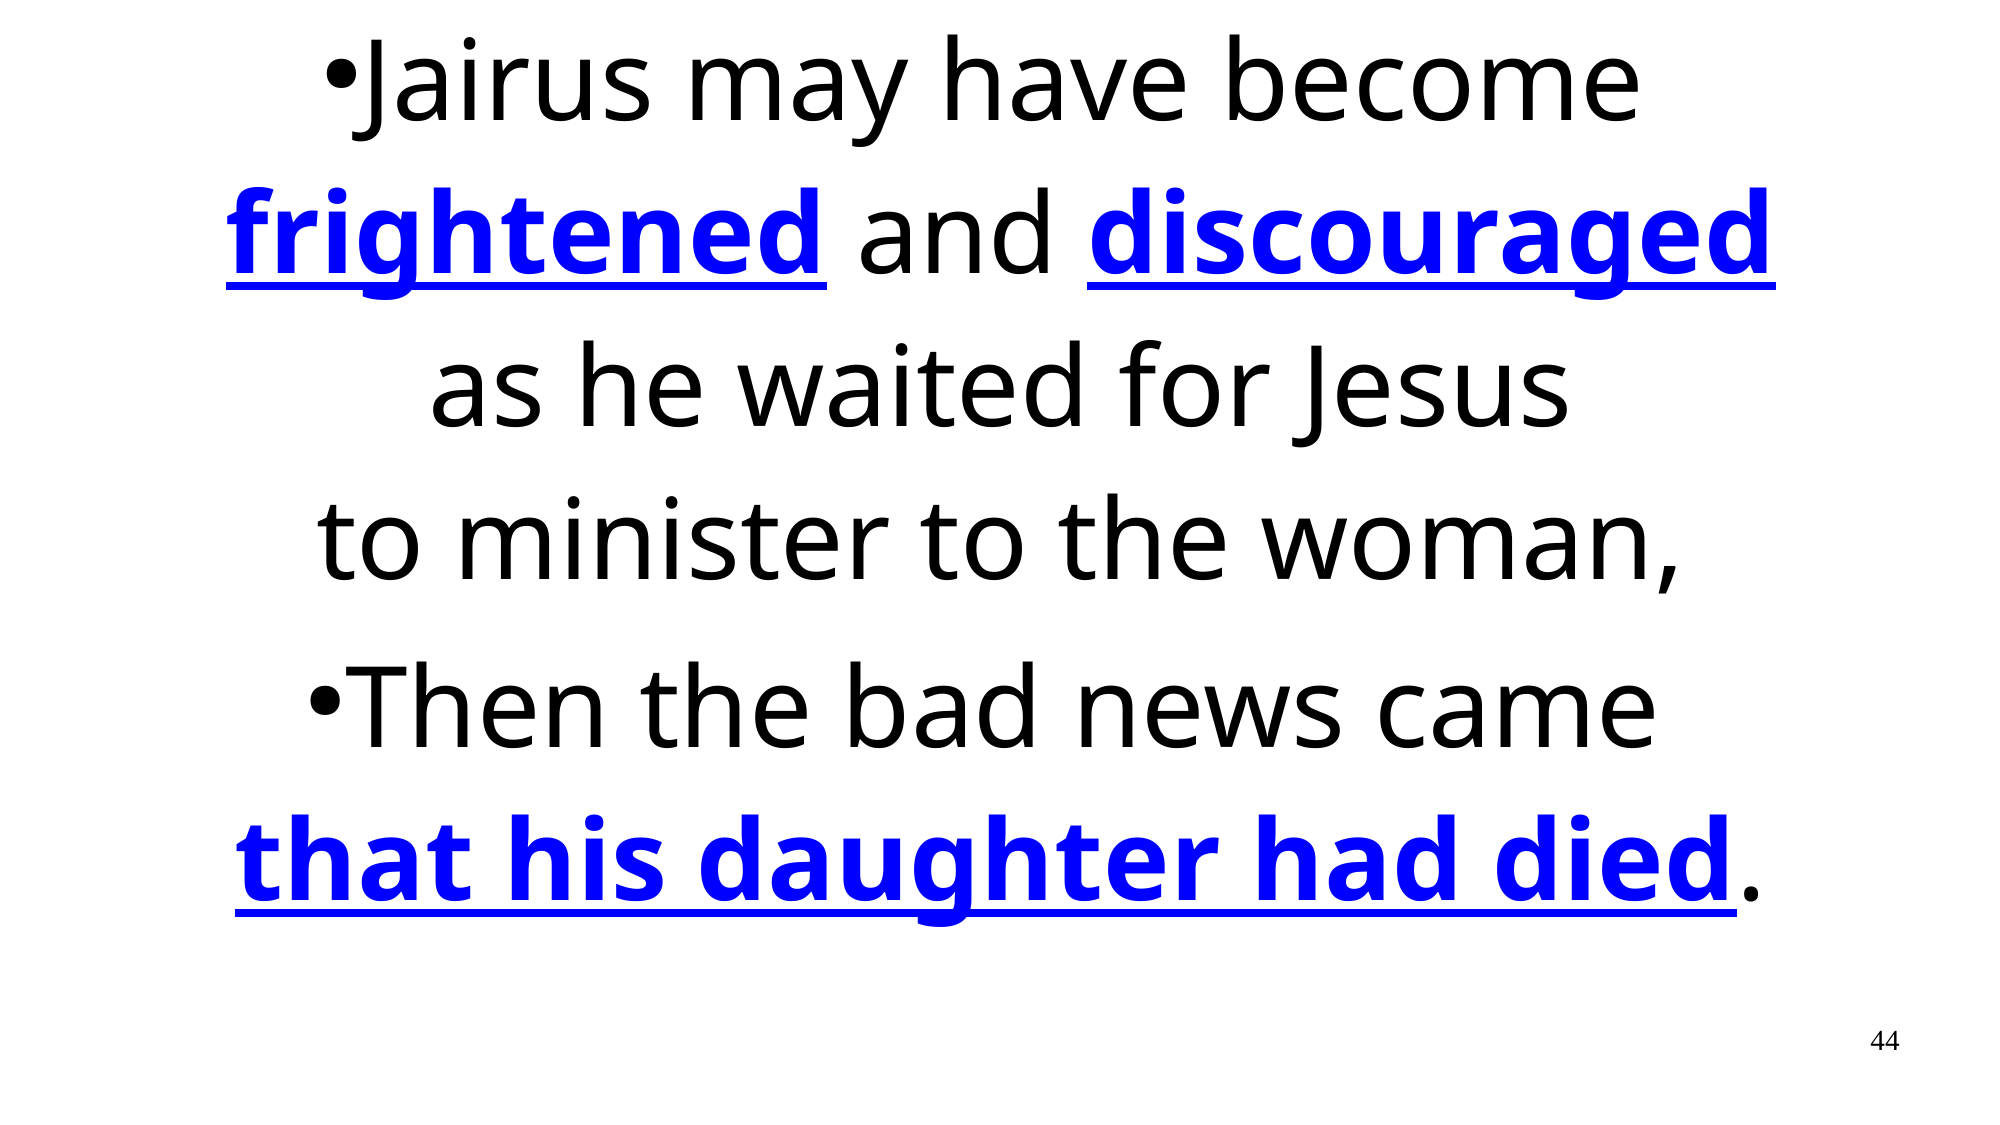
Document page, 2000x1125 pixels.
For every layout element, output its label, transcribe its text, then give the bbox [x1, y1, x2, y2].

list Jairus may have become frightened and discouraged as he waited for Jesus to minister to the woman, Then the bad news came that his daughter had died. [0, 0, 1996, 1123]
